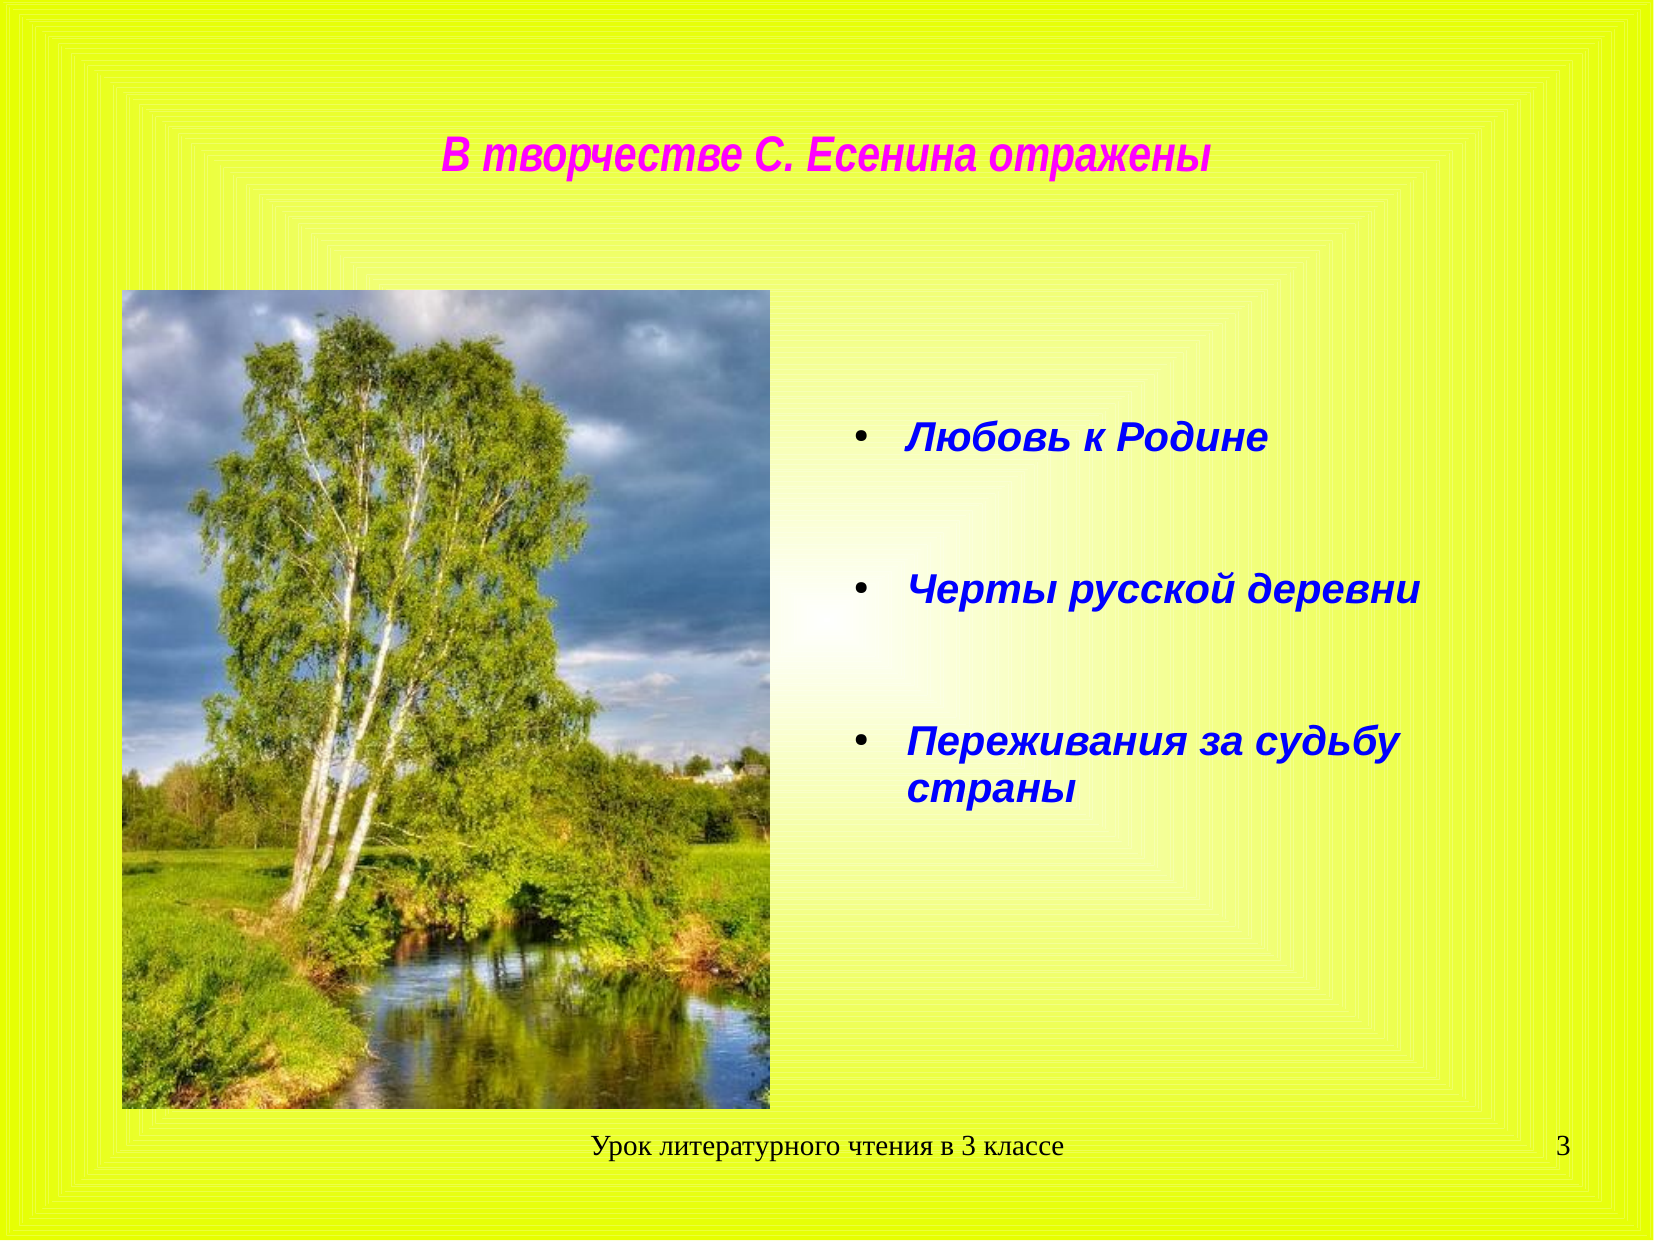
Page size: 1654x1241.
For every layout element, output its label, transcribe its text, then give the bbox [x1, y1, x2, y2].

list Любовь к Родине Черты русской деревни Переживания за судьбу страны [835, 262, 1563, 1123]
picture [122, 290, 770, 1109]
title В творчестве С. Есенина отражены [82, 49, 1571, 257]
